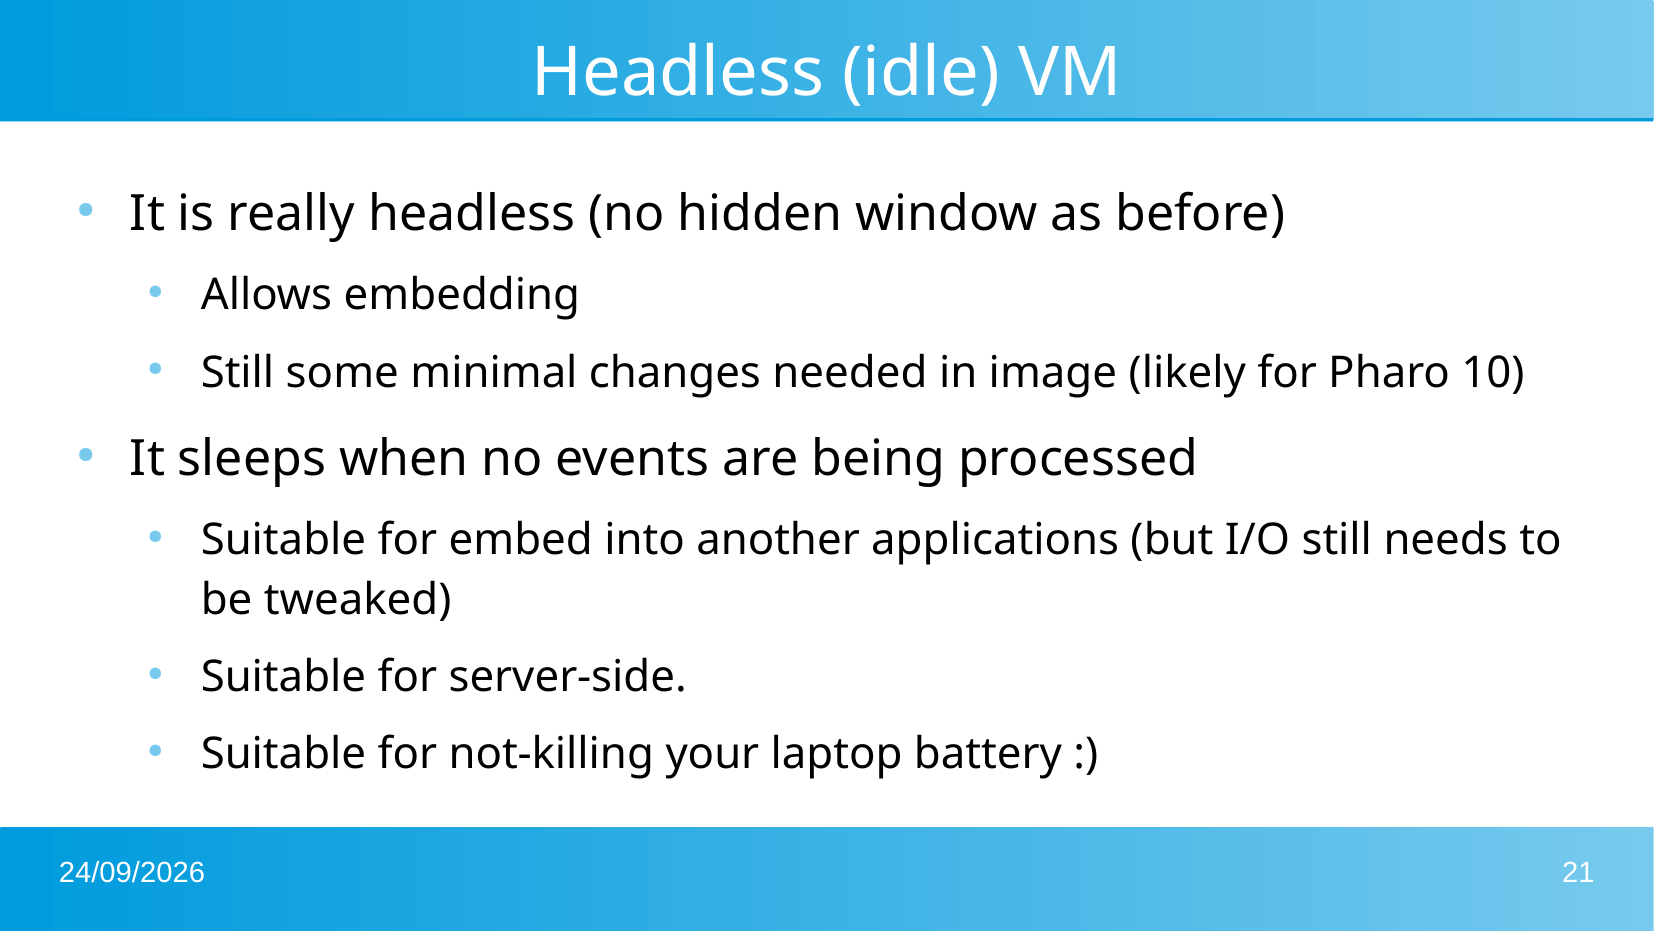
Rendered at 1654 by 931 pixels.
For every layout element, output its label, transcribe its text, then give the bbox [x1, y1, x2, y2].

title Headless (idle) VM [59, 28, 1595, 109]
list It is really headless (no hidden window as before) Allows embedding Still some minimal changes needed in image (likely for Pharo 10) It sleeps when no events are being processed Suitable for embed into another applications (but I/O still needs to be tweaked) Suitable for server-side. Suitable for not-killing your laptop battery :) [59, 177, 1595, 768]
